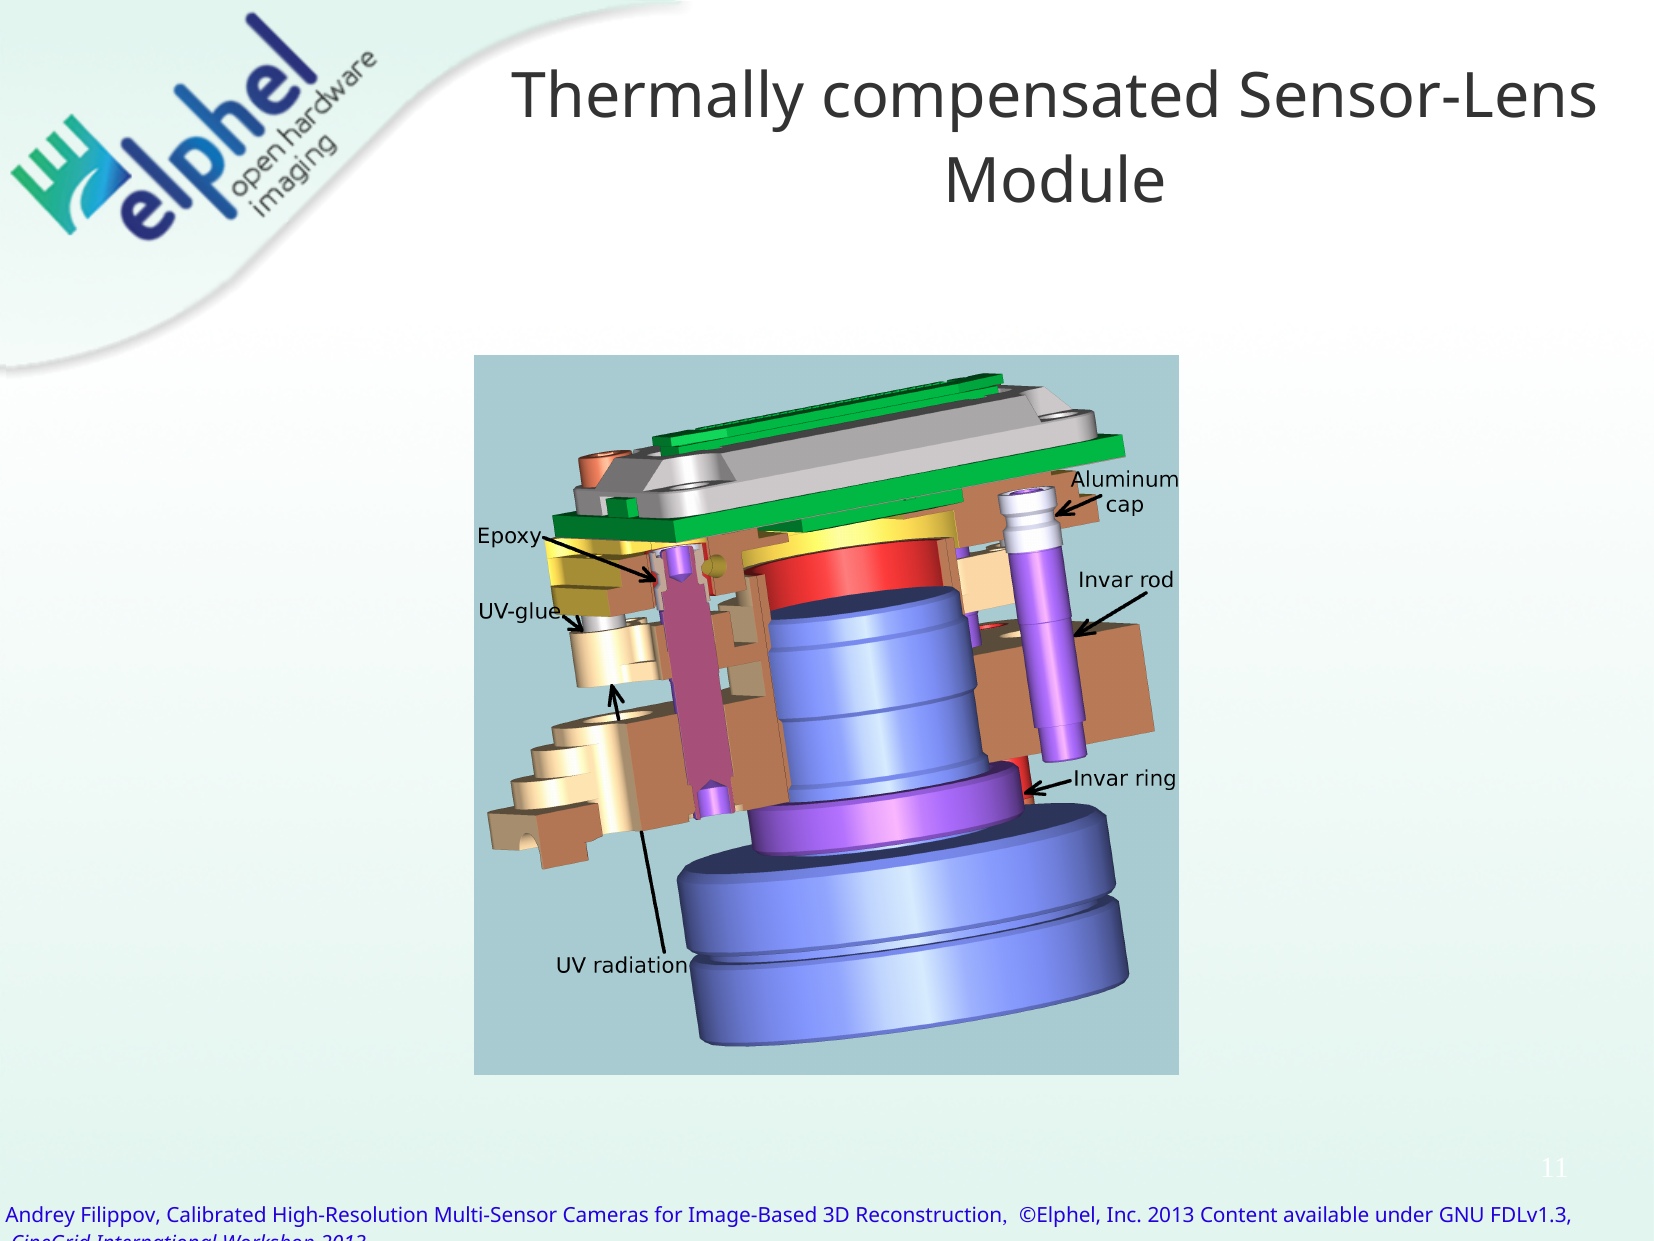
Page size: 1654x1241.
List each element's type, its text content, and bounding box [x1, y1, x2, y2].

title Thermally compensated Sensor-Lens Module [479, 27, 1632, 244]
picture [0, 0, 1654, 1241]
